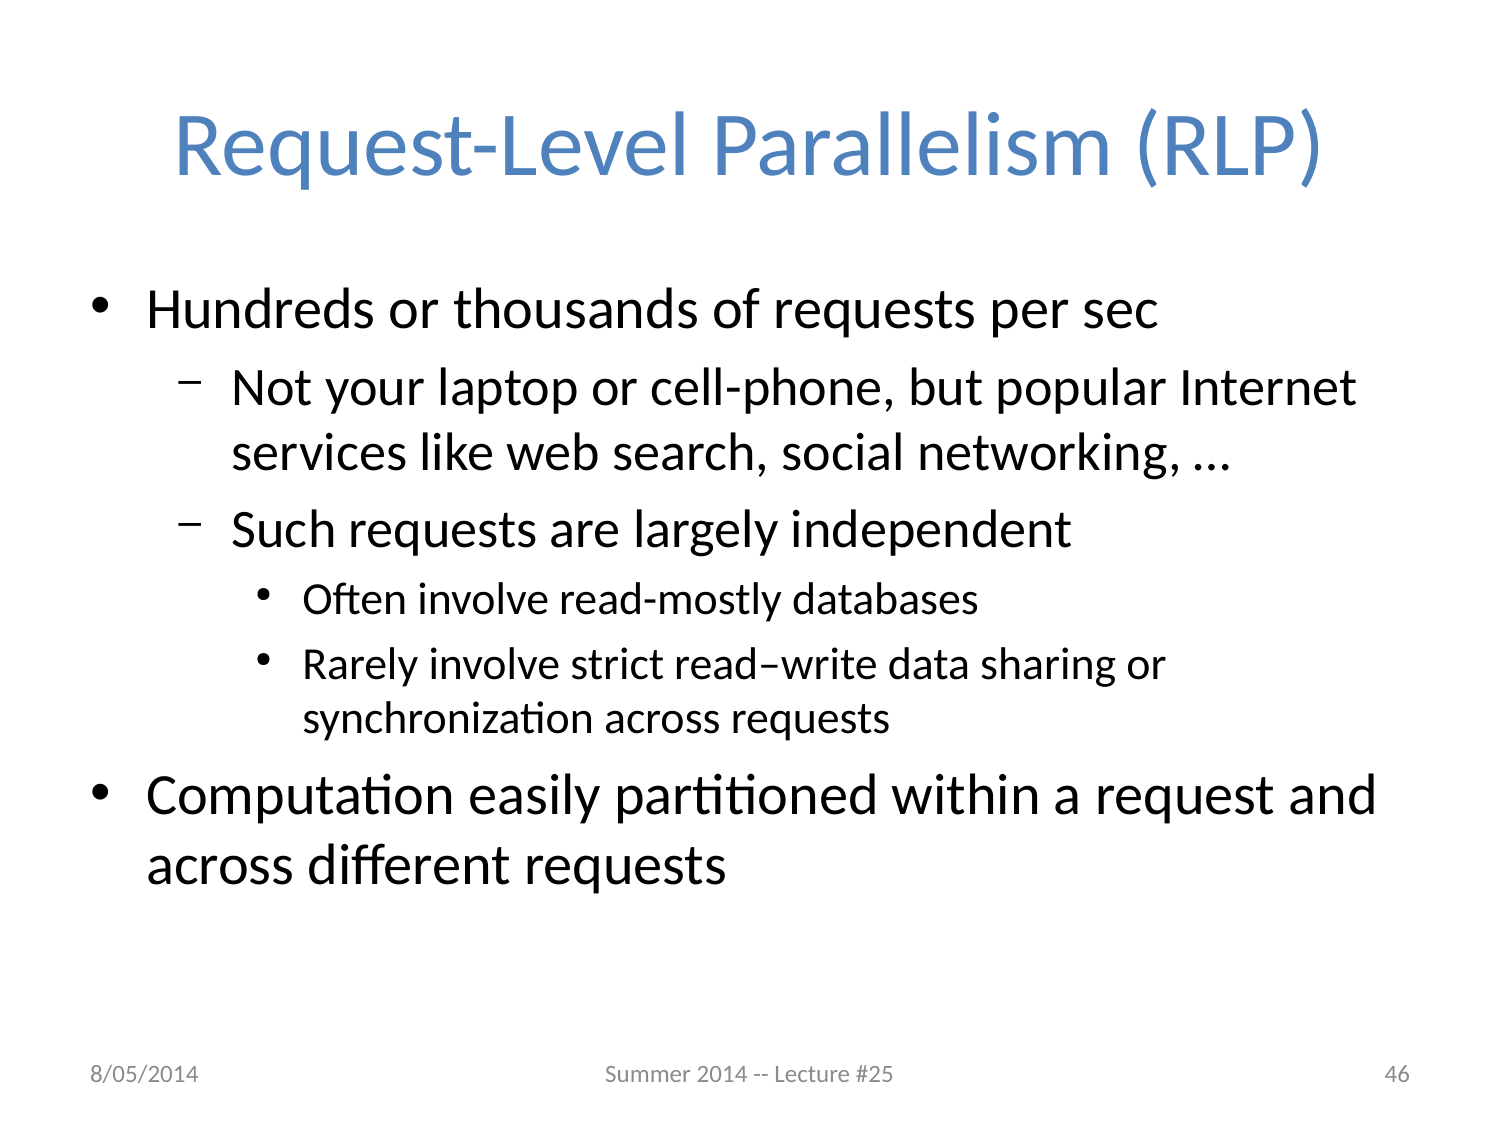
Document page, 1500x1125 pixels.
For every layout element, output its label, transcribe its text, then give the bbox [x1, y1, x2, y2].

footer Summer 2014 -- Lecture #25 [512, 1042, 988, 1103]
title Request-Level Parallelism (RLP) [75, 45, 1425, 233]
slide_number 8/05/2014 [75, 1042, 425, 1103]
slide_number <number> [1074, 1042, 1425, 1103]
list Hundreds or thousands of requests per sec Not your laptop or cell-phone, but popular Internet services like web search, social networking, … Such requests are largely independent Often involve read-mostly databases Rarely involve strict read–write data sharing or synchronization across requests Computation easily partitioned within a request and across different requests [75, 262, 1425, 1073]
